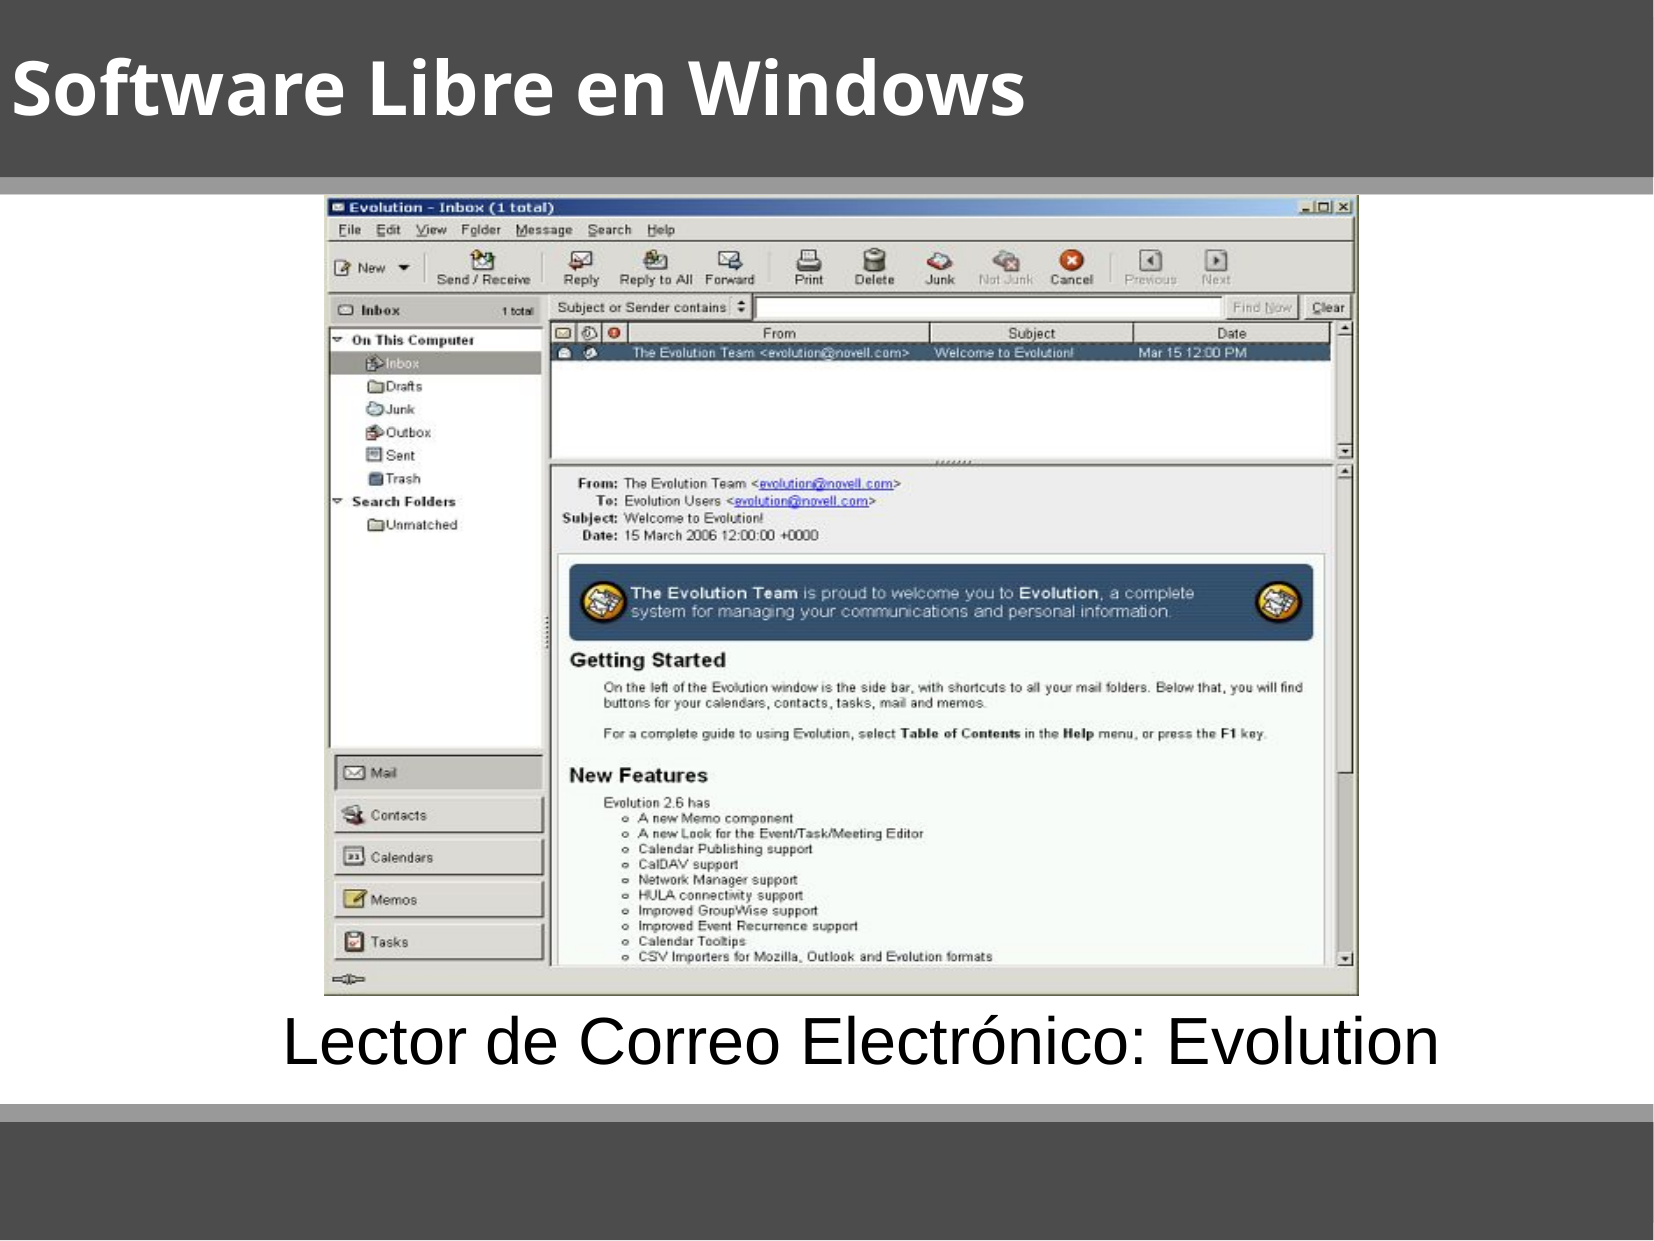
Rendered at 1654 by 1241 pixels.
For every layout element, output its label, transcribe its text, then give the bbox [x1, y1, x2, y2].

list Lector de Correo Electrónico: Evolution [29, 1003, 1625, 1093]
picture [324, 195, 1359, 996]
title Software Libre en Windows [11, 15, 1654, 158]
